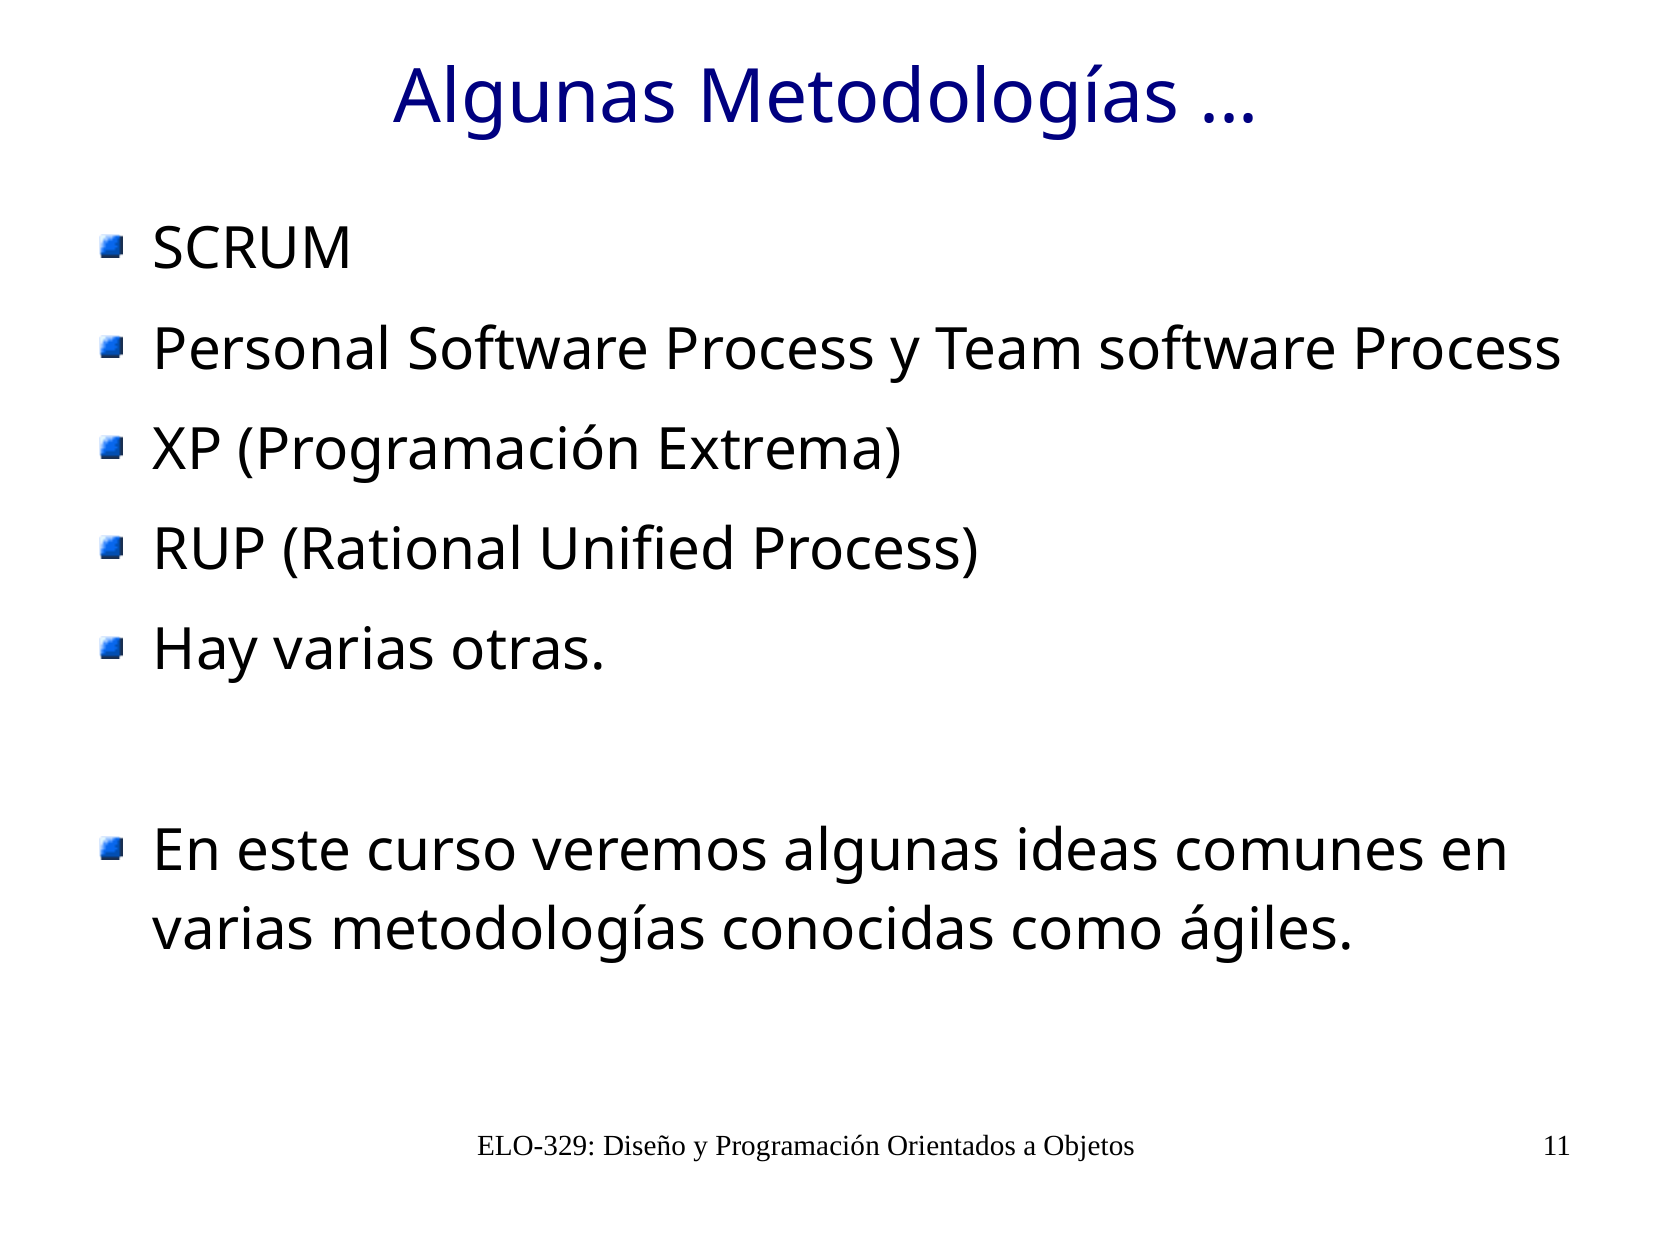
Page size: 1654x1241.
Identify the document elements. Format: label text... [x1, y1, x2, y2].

title Algunas Metodologías ... [82, 50, 1571, 137]
list SCRUM Personal Software Process y Team software Process XP (Programación Extrema)‏ RUP (Rational Unified Process)‏ Hay varias otras. En este curso veremos algunas ideas comunes en varias metodologías conocidas como ágiles. [81, 206, 1571, 988]
